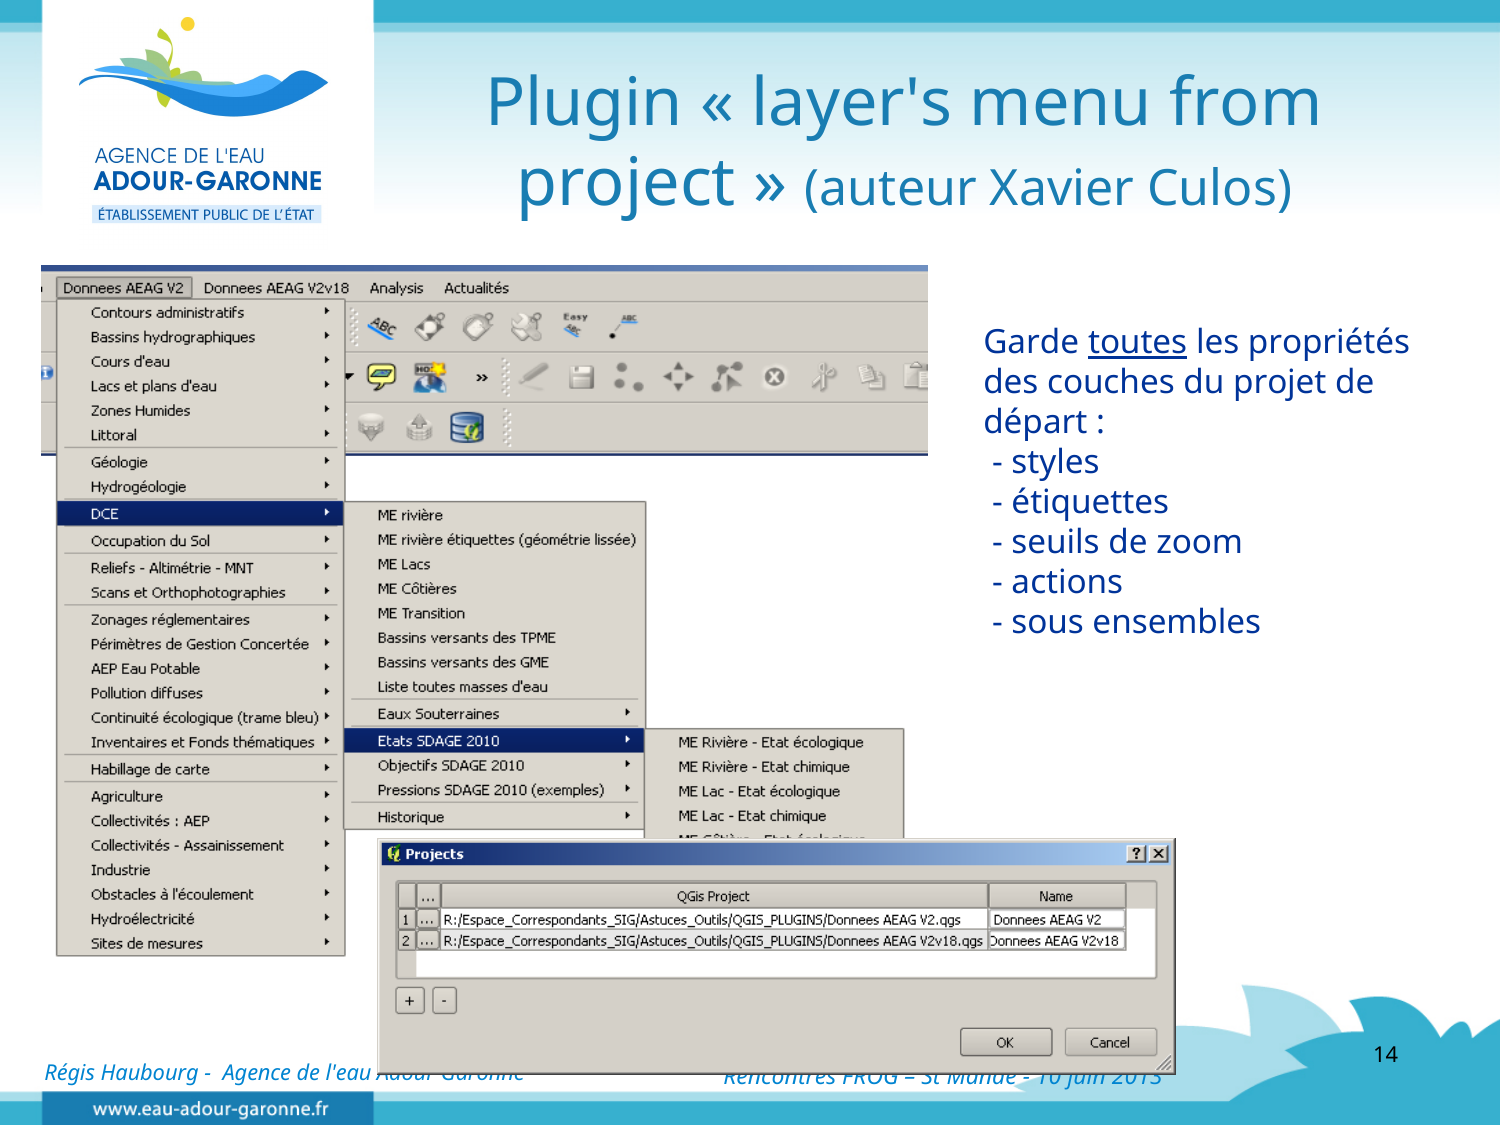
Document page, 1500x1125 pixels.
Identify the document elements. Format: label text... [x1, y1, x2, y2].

text_box Garde toutes les propriétés des couches du projet de départ : - styles - étiquettes - seuils de zoom - actions - sous ensembles [968, 312, 1465, 688]
title Plugin « layer's menu from project » (auteur Xavier Culos) [383, 45, 1426, 233]
picture [0, 0, 1500, 1125]
